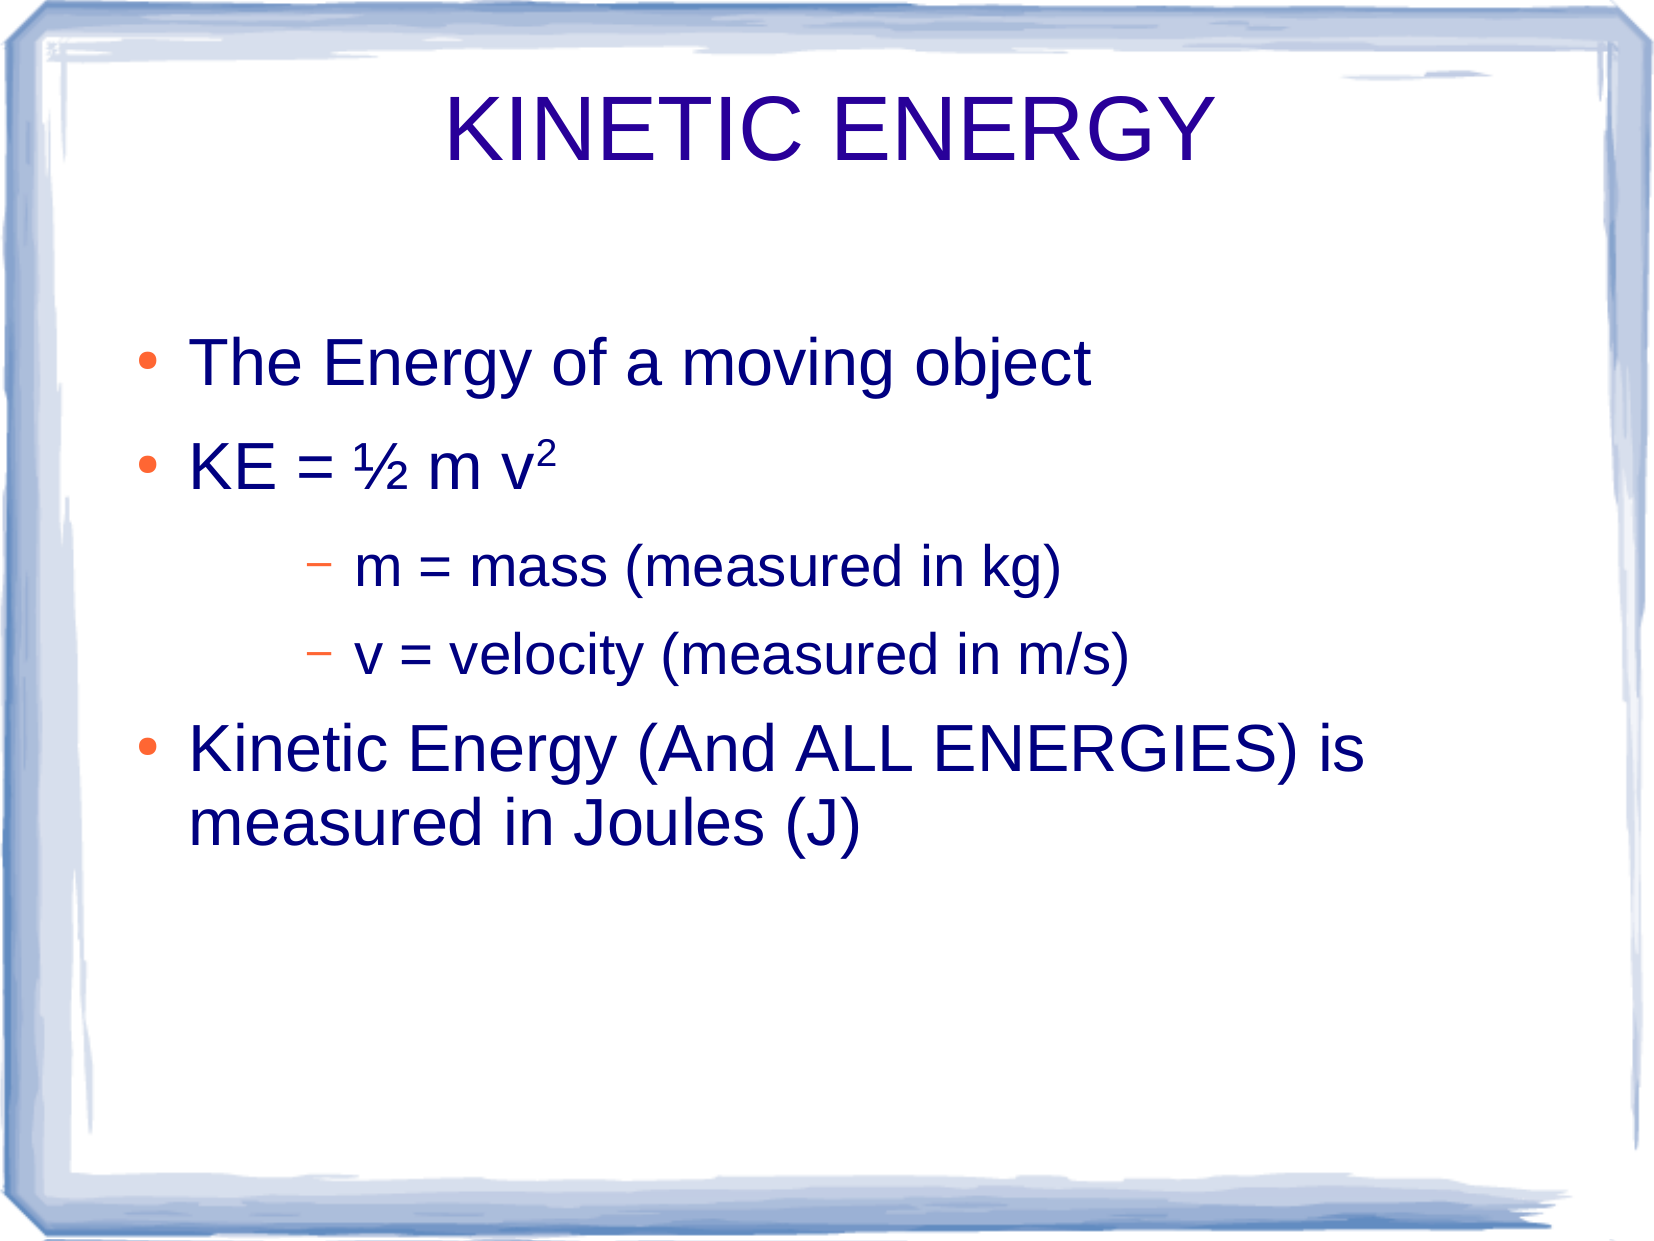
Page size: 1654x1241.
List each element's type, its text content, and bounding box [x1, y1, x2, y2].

list The Energy of a moving object KE = ½ m v2 m = mass (measured in kg) v = velocity (measured in m/s) Kinetic Energy (And ALL ENERGIES) is measured in Joules (J) [118, 324, 1571, 990]
title KINETIC ENERGY [86, 32, 1576, 226]
picture [0, 0, 1654, 1241]
